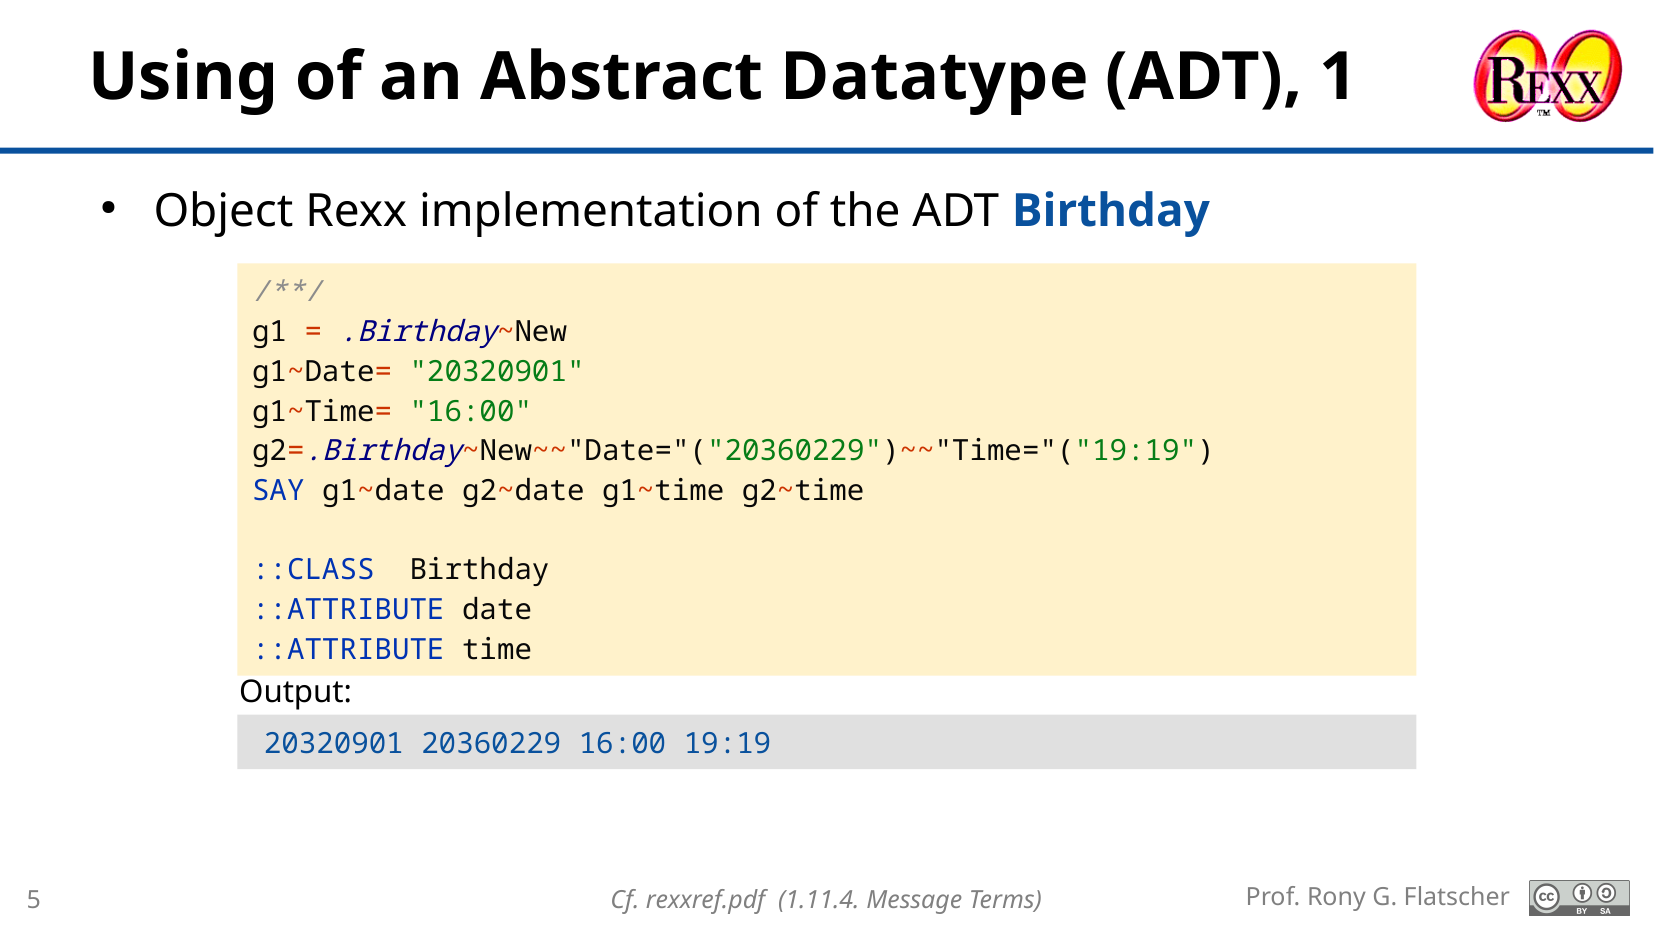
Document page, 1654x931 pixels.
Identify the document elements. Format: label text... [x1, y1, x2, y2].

title Using of an Abstract Datatype (ADT), 1 [29, 0, 1654, 148]
text_box Output: [224, 661, 390, 718]
text_box /**/ g1 = .Birthday~New g1~Date= "20320901" g1~Time= "16:00" g2=.Birthday~New~~"Date="("20360229")~~"Time="("19:19") SAY g1~date g2~date g1~time g2~time ::CLASS Birthday ::ATTRIBUTE date ::ATTRIBUTE time [237, 263, 1417, 658]
text_box 20320901 20360229 16:00 19:19 [237, 714, 1417, 768]
list Object Rexx implementation of the ADT Birthday [82, 177, 1571, 857]
text_box Cf. rexxref.pdf (1.11.4. Message Terms) [0, 874, 1654, 922]
